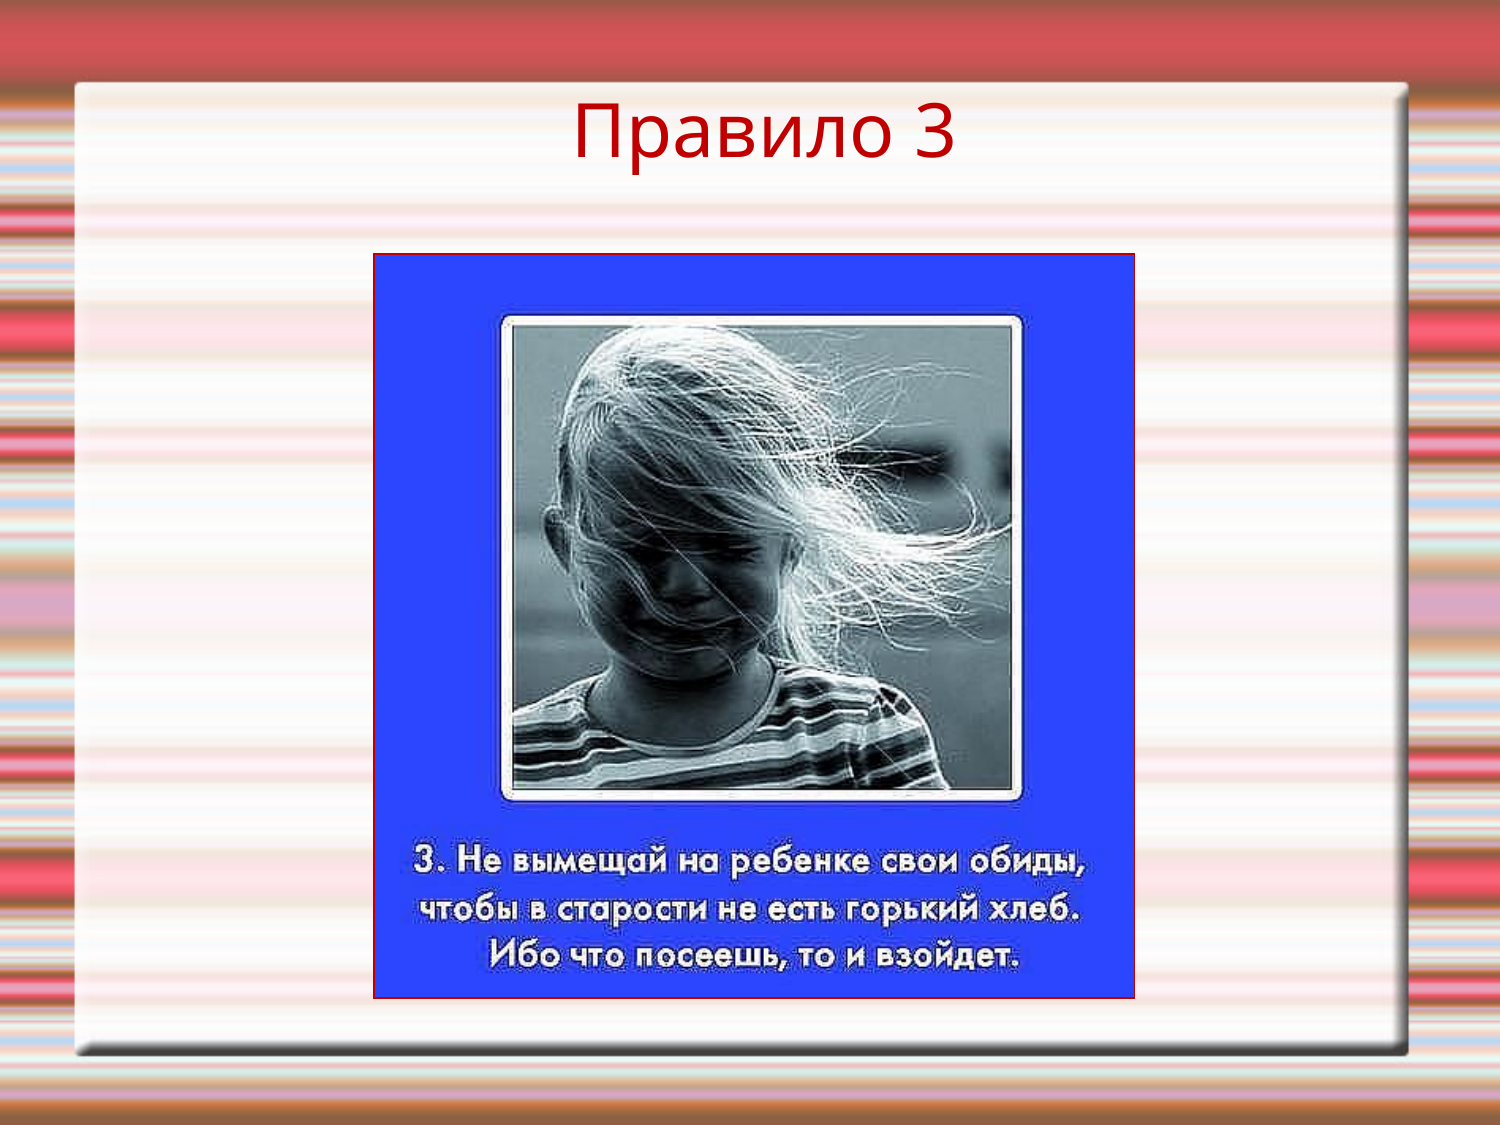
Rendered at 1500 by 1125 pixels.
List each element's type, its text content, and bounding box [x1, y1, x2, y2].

picture [0, 0, 1500, 1125]
title Правило 3 [50, 75, 1475, 213]
